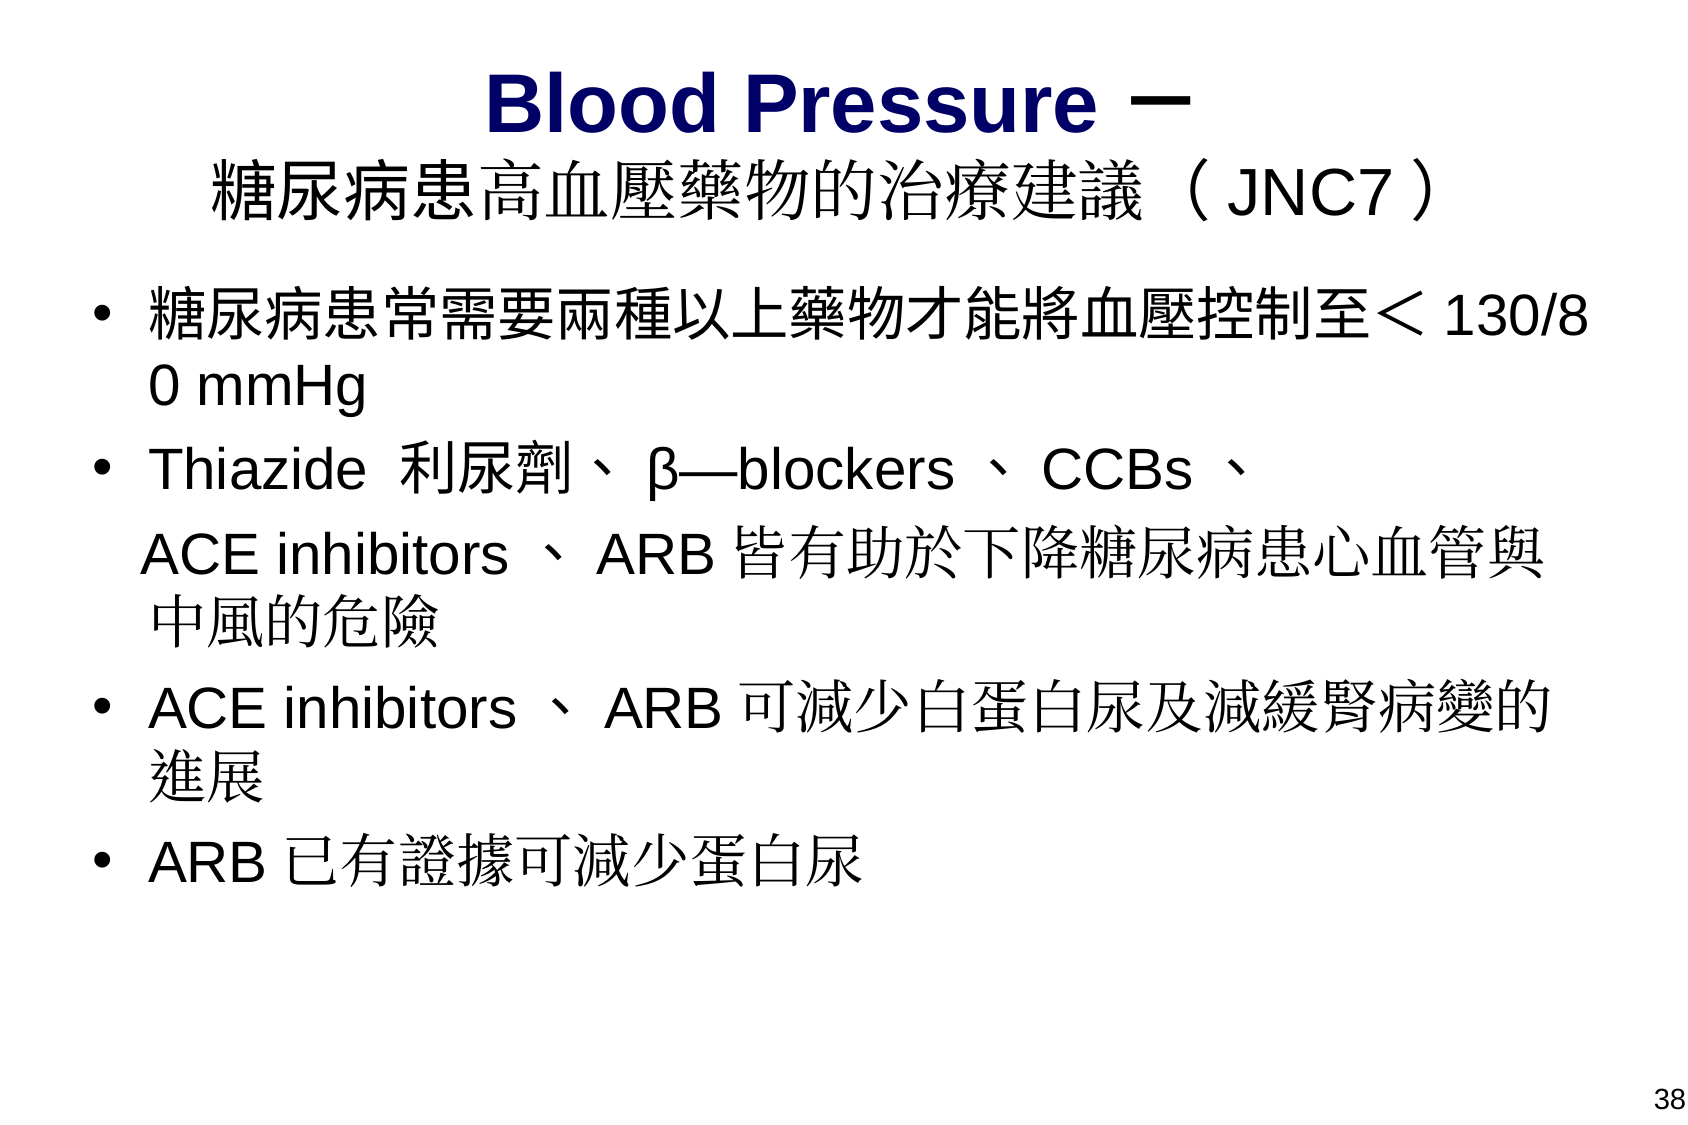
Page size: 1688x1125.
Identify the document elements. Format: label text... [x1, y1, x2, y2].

list 糖尿病患常需要兩種以上藥物才能將血壓控制至＜130/80 mmHg Thiazide 利尿劑、β—blockers、CCBs、 ACE inhibitors、ARB皆有助於下降糖尿病患心血管與中風的危險 ACE inhibitors、ARB可減少白蛋白尿及減緩腎病變的進展 ARB已有證據可減少蛋白尿 [84, 262, 1604, 1005]
title Blood Pressure－ 糖尿病患高血壓藥物的治療建議（JNC7） [84, 45, 1604, 233]
